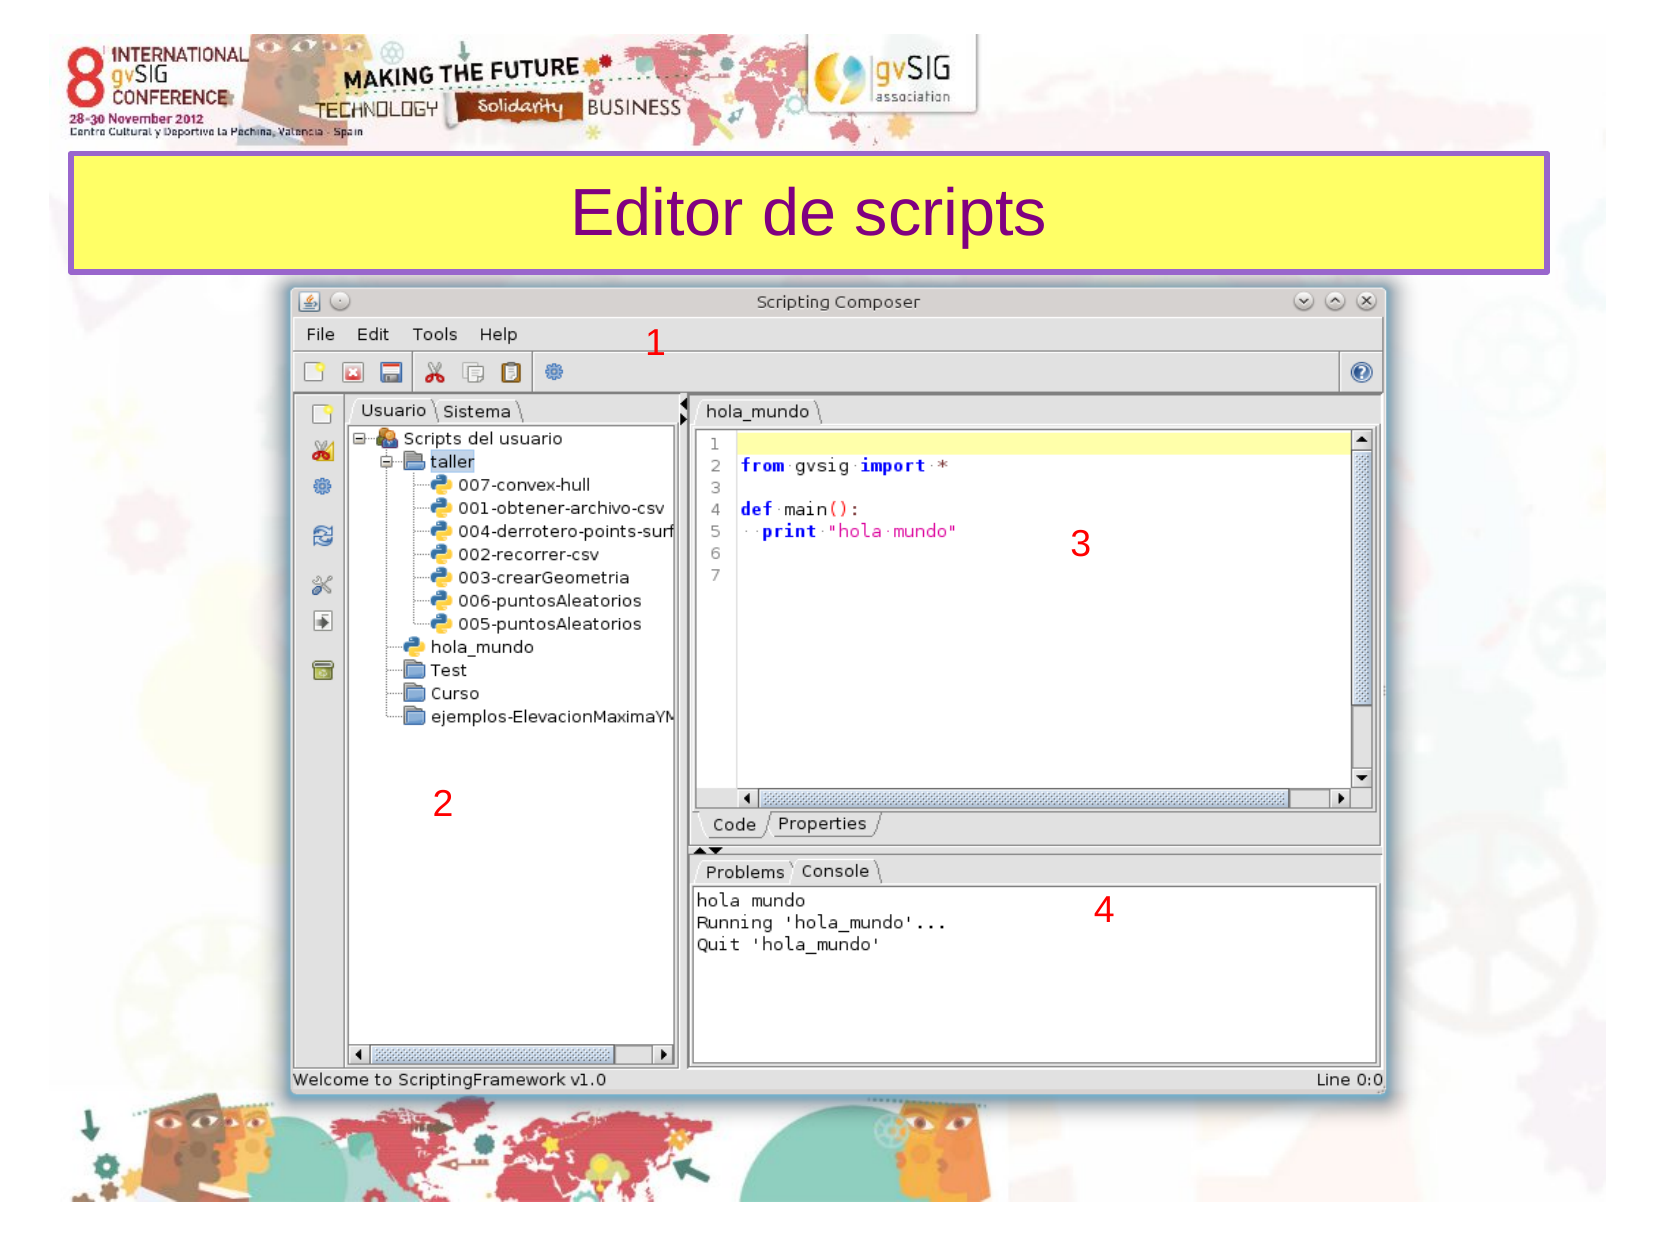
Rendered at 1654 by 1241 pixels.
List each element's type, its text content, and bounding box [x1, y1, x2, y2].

text_box 1 [614, 318, 697, 367]
picture [49, 34, 1606, 1202]
text_box 4 [1062, 885, 1146, 934]
title Editor de scripts [70, 153, 1548, 272]
text_box 3 [1039, 519, 1123, 567]
text_box 2 [401, 779, 485, 827]
